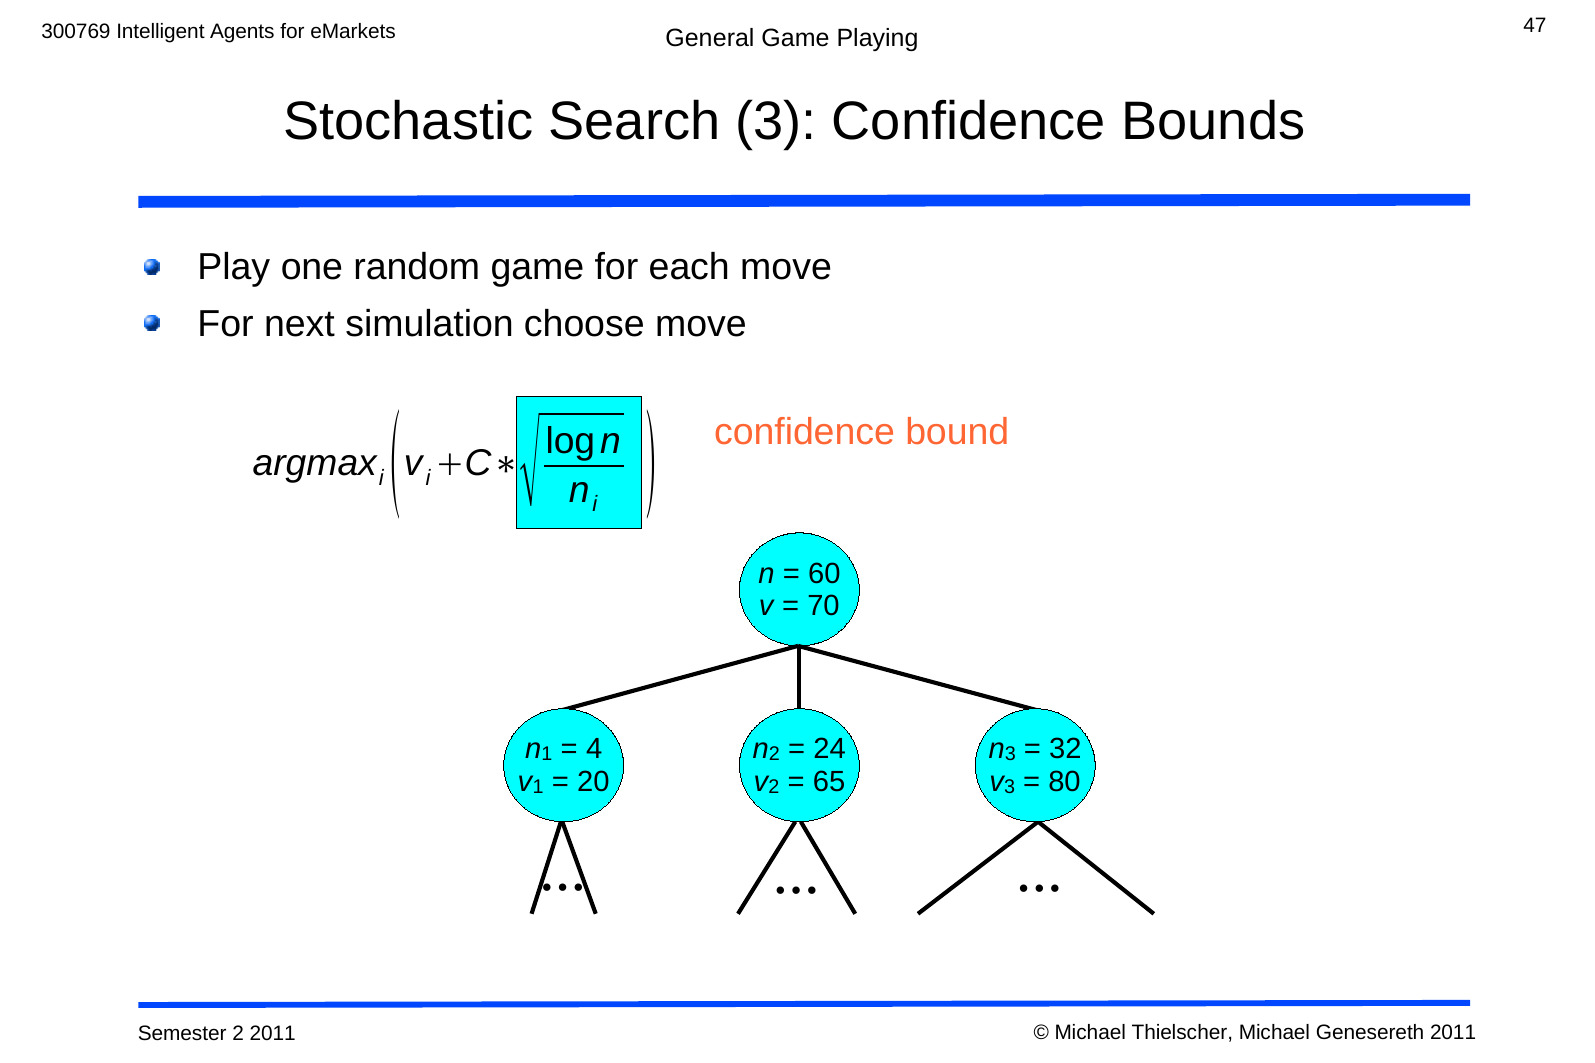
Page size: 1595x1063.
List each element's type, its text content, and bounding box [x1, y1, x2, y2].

text_box ... [984, 780, 1115, 953]
text_box n = 60 v = 70 [739, 539, 860, 646]
text_box n2 = 24 v2 = 65 [739, 708, 860, 781]
text_box n1 = 4 v1 = 20 [503, 708, 624, 822]
text_box ... [507, 778, 638, 951]
title Stochastic Search (3): Confidence Bounds [114, 51, 1476, 190]
text_box ... [741, 781, 872, 955]
text_box n3 = 32 v3 = 80 [975, 708, 1096, 795]
chart [246, 407, 664, 521]
text_box Play one random game for each move For next simulation choose move confidence bound [126, 245, 1253, 539]
